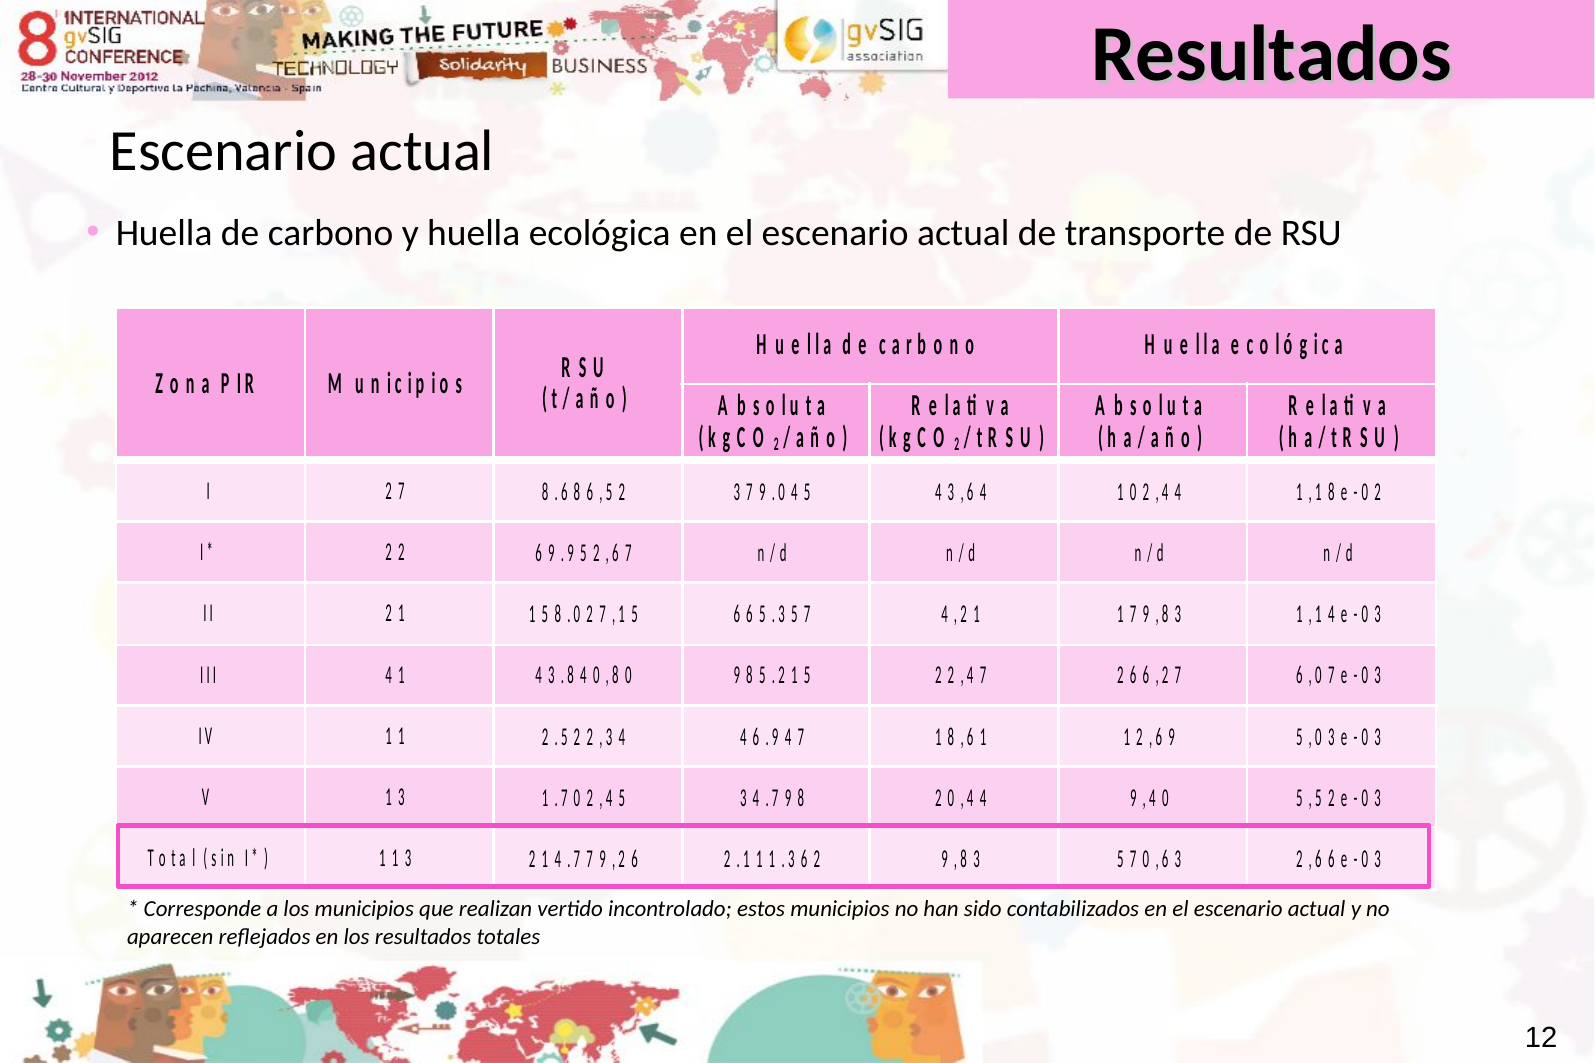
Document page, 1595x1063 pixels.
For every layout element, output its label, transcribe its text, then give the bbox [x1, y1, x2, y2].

list Escenario actual [94, 112, 1545, 207]
picture [0, 0, 1595, 1063]
text_box Resultados [947, 0, 1595, 99]
text_box <número> [1510, 1011, 1595, 1063]
text_box * Corresponde a los municipios que realizan vertido incontrolado; estos municipios no han sido contabilizados en el escenario actual y no aparecen reflejados en los resultados totales [112, 886, 1482, 957]
text_box Huella de carbono y huella ecológica en el escenario actual de transporte de RSU [80, 206, 1533, 986]
